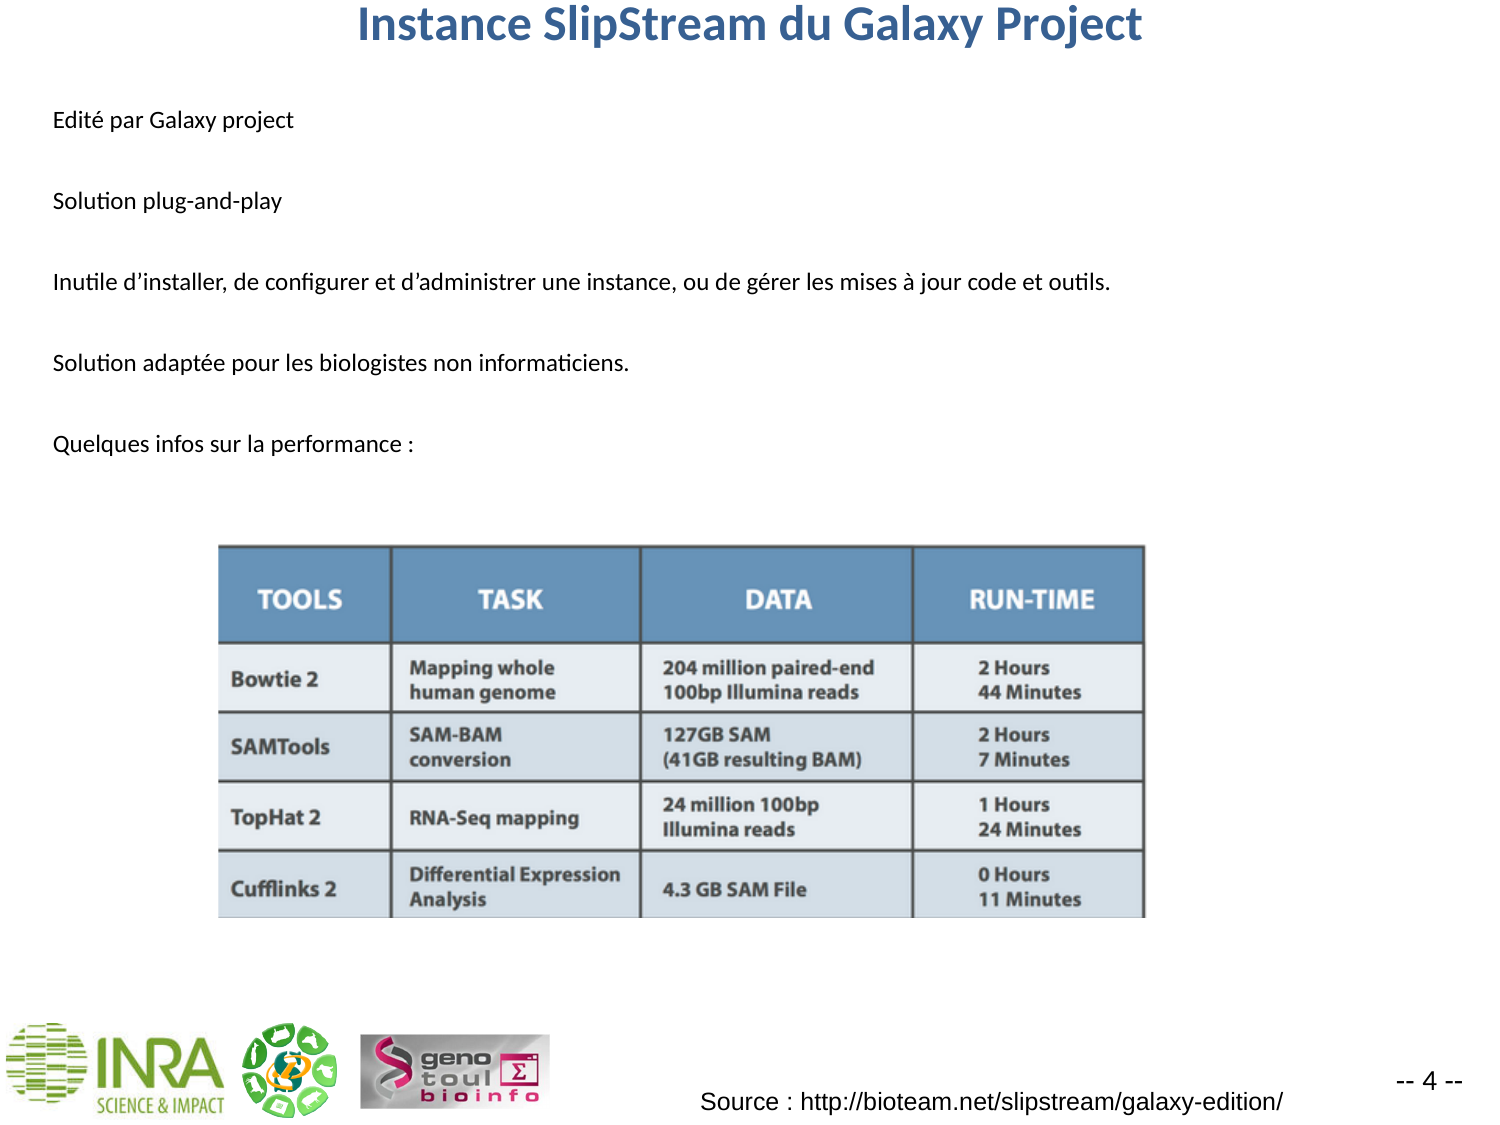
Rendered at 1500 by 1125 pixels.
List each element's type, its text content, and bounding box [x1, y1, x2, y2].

text_box Instance SlipStream du Galaxy Project [0, 0, 1500, 73]
picture [242, 1023, 337, 1118]
text_box Source : http://bioteam.net/slipstream/galaxy-edition/ [685, 1080, 1323, 1123]
picture [360, 1034, 550, 1109]
text_box Edité par Galaxy project Solution plug-and-play Inutile d’installer, de configurer et d’administrer une instance, ou de gérer les mises à jour code et outils. Solution adaptée pour les biologistes non informaticiens. Quelques infos sur la performance : [29, 101, 1500, 518]
picture [5, 1023, 225, 1125]
picture [218, 538, 1152, 918]
